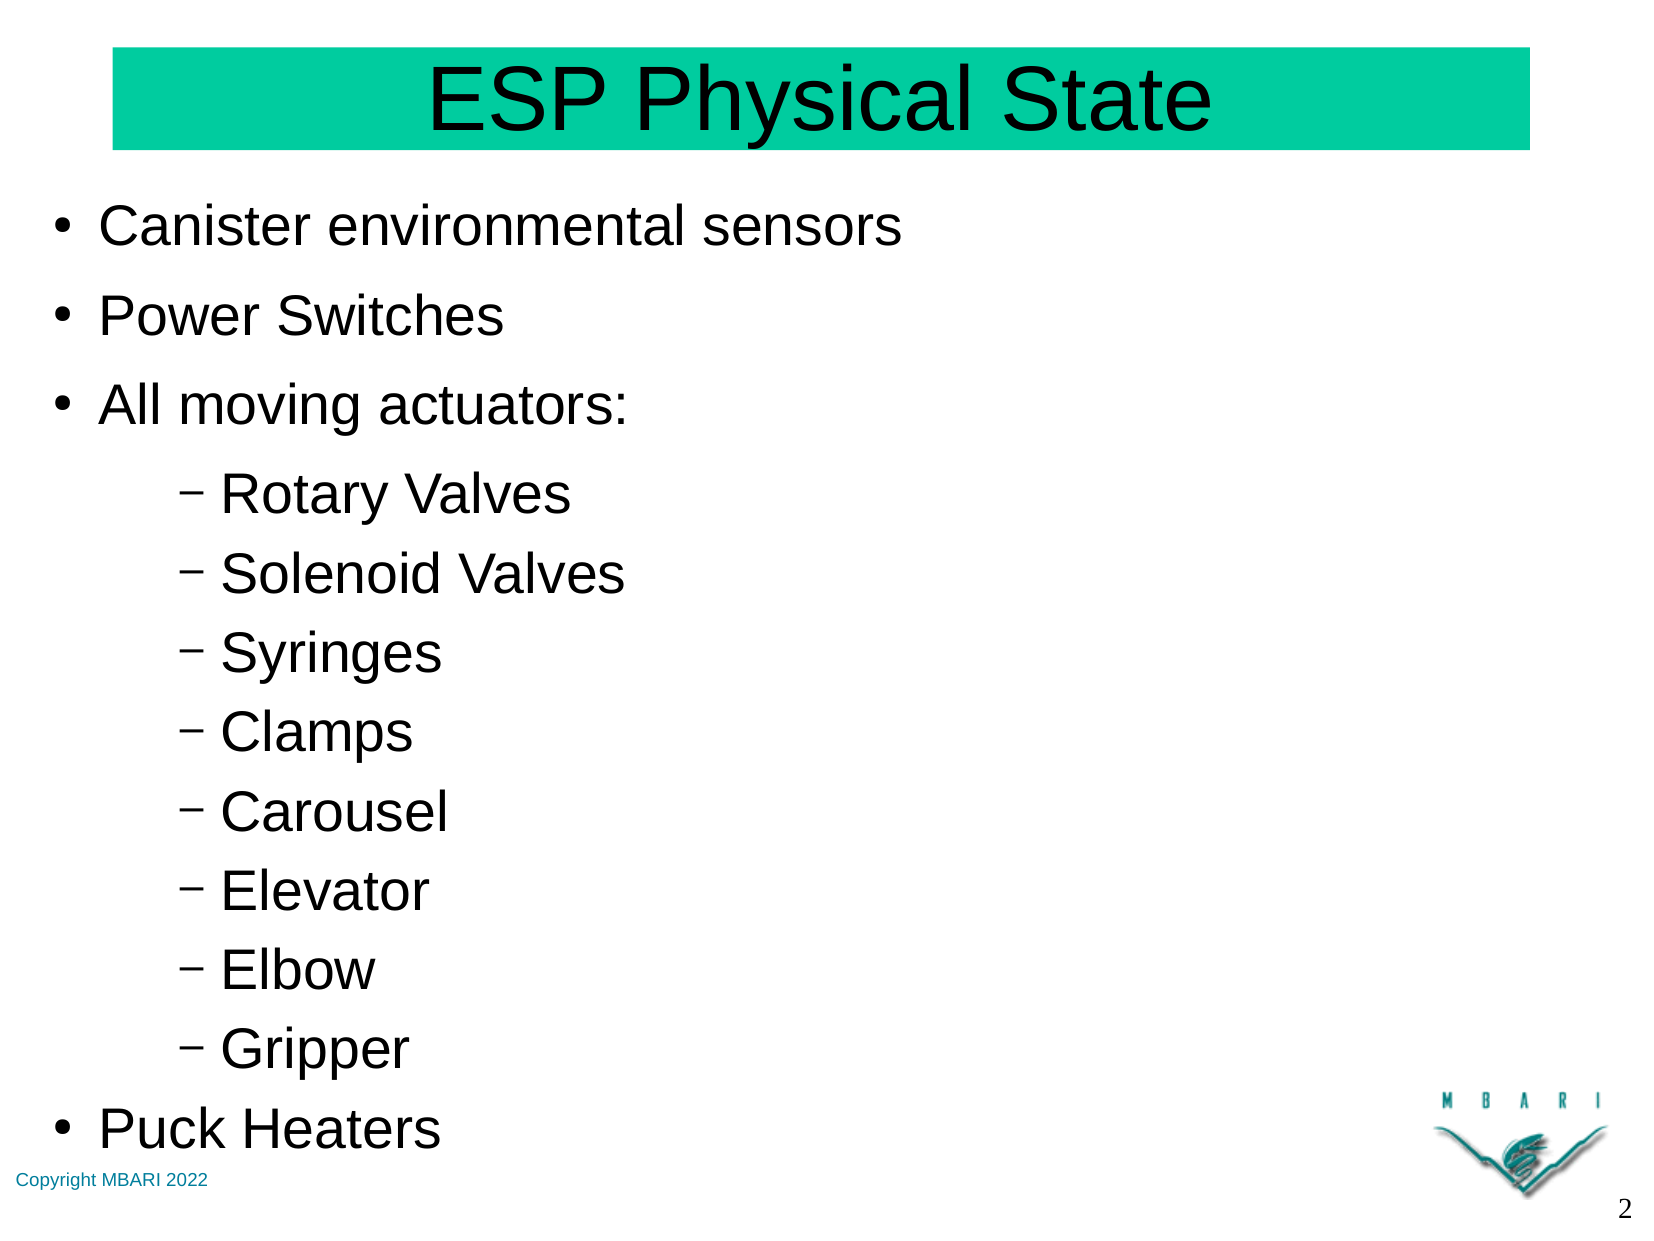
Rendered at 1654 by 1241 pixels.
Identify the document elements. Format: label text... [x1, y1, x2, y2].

picture [1426, 1163, 1613, 1200]
title ESP Physical State [112, 47, 1530, 151]
list Canister environmental sensors Power Switches All moving actuators: Rotary Valves Solenoid Valves Syringes Clamps Carousel Elevator Elbow Gripper Puck Heaters [37, 194, 1613, 1163]
